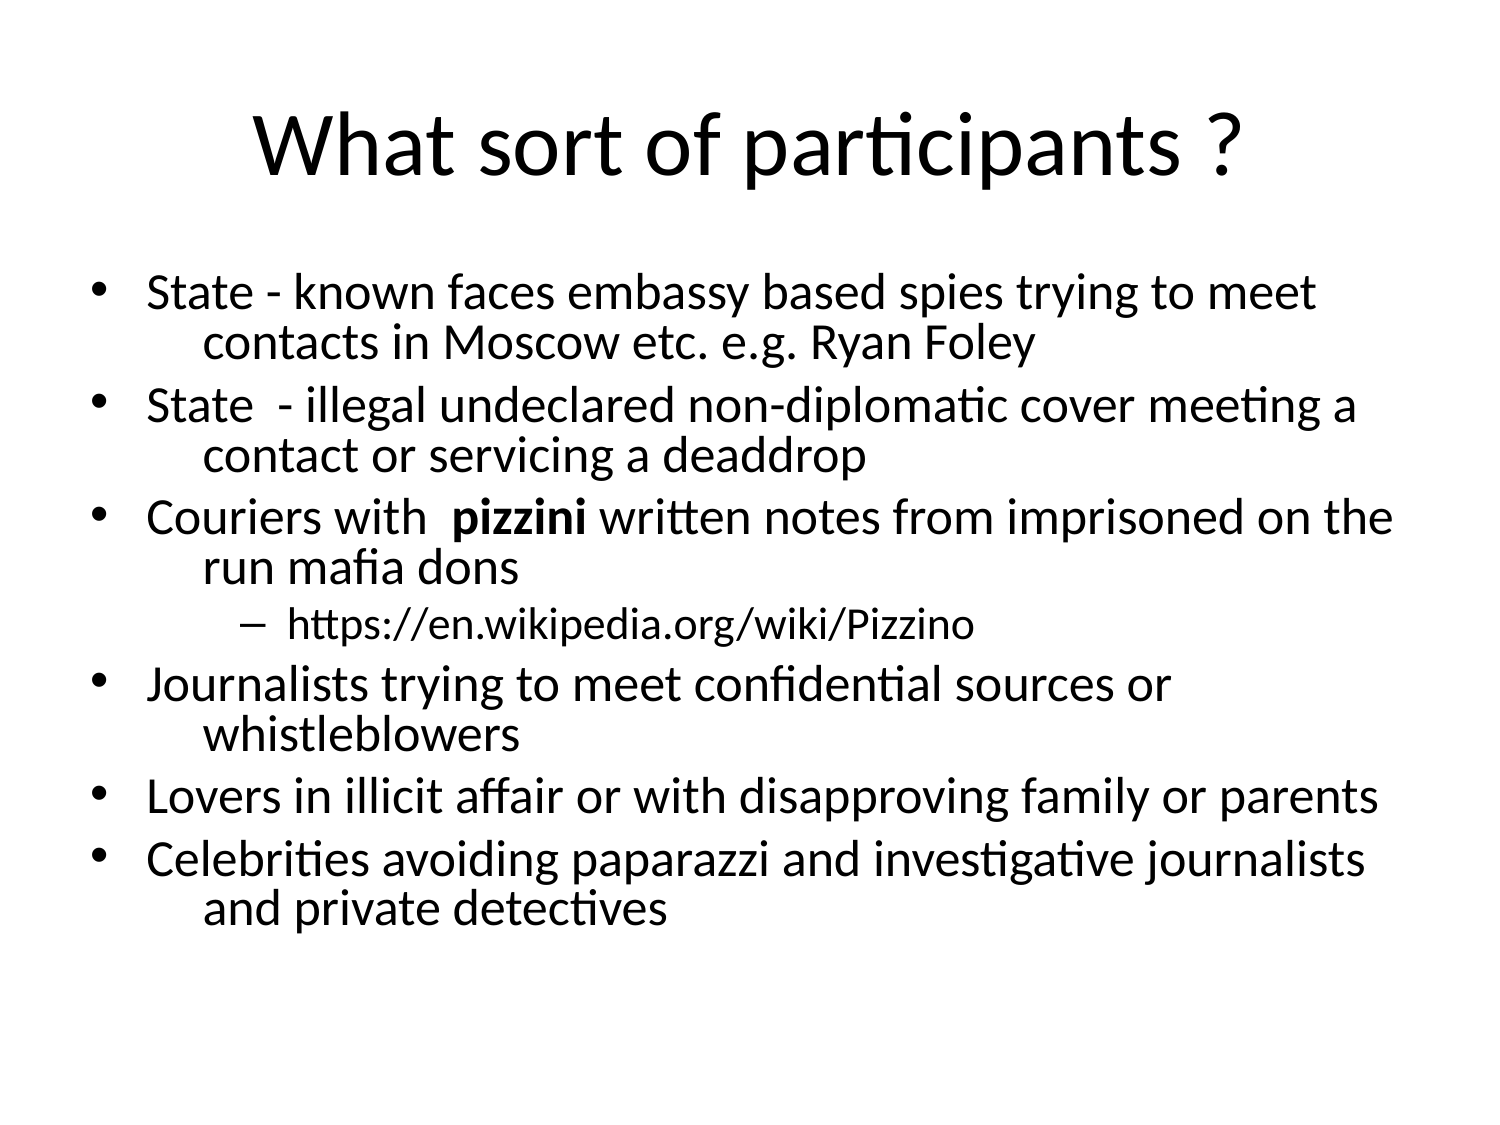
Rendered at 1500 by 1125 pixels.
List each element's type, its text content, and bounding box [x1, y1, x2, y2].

title What sort of participants ? [75, 45, 1426, 233]
list State - known faces embassy based spies trying to meet contacts in Moscow etc. e.g. Ryan Foley State - illegal undeclared non-diplomatic cover meeting a contact or servicing a deaddrop Couriers with pizzini written notes from imprisoned on the run mafia dons https://en.wikipedia.org/wiki/Pizzino Journalists trying to meet confidential sources or whistleblowers Lovers in illicit affair or with disapproving family or parents Celebrities avoiding paparazzi and investigative journalists and private detectives [75, 262, 1426, 1005]
